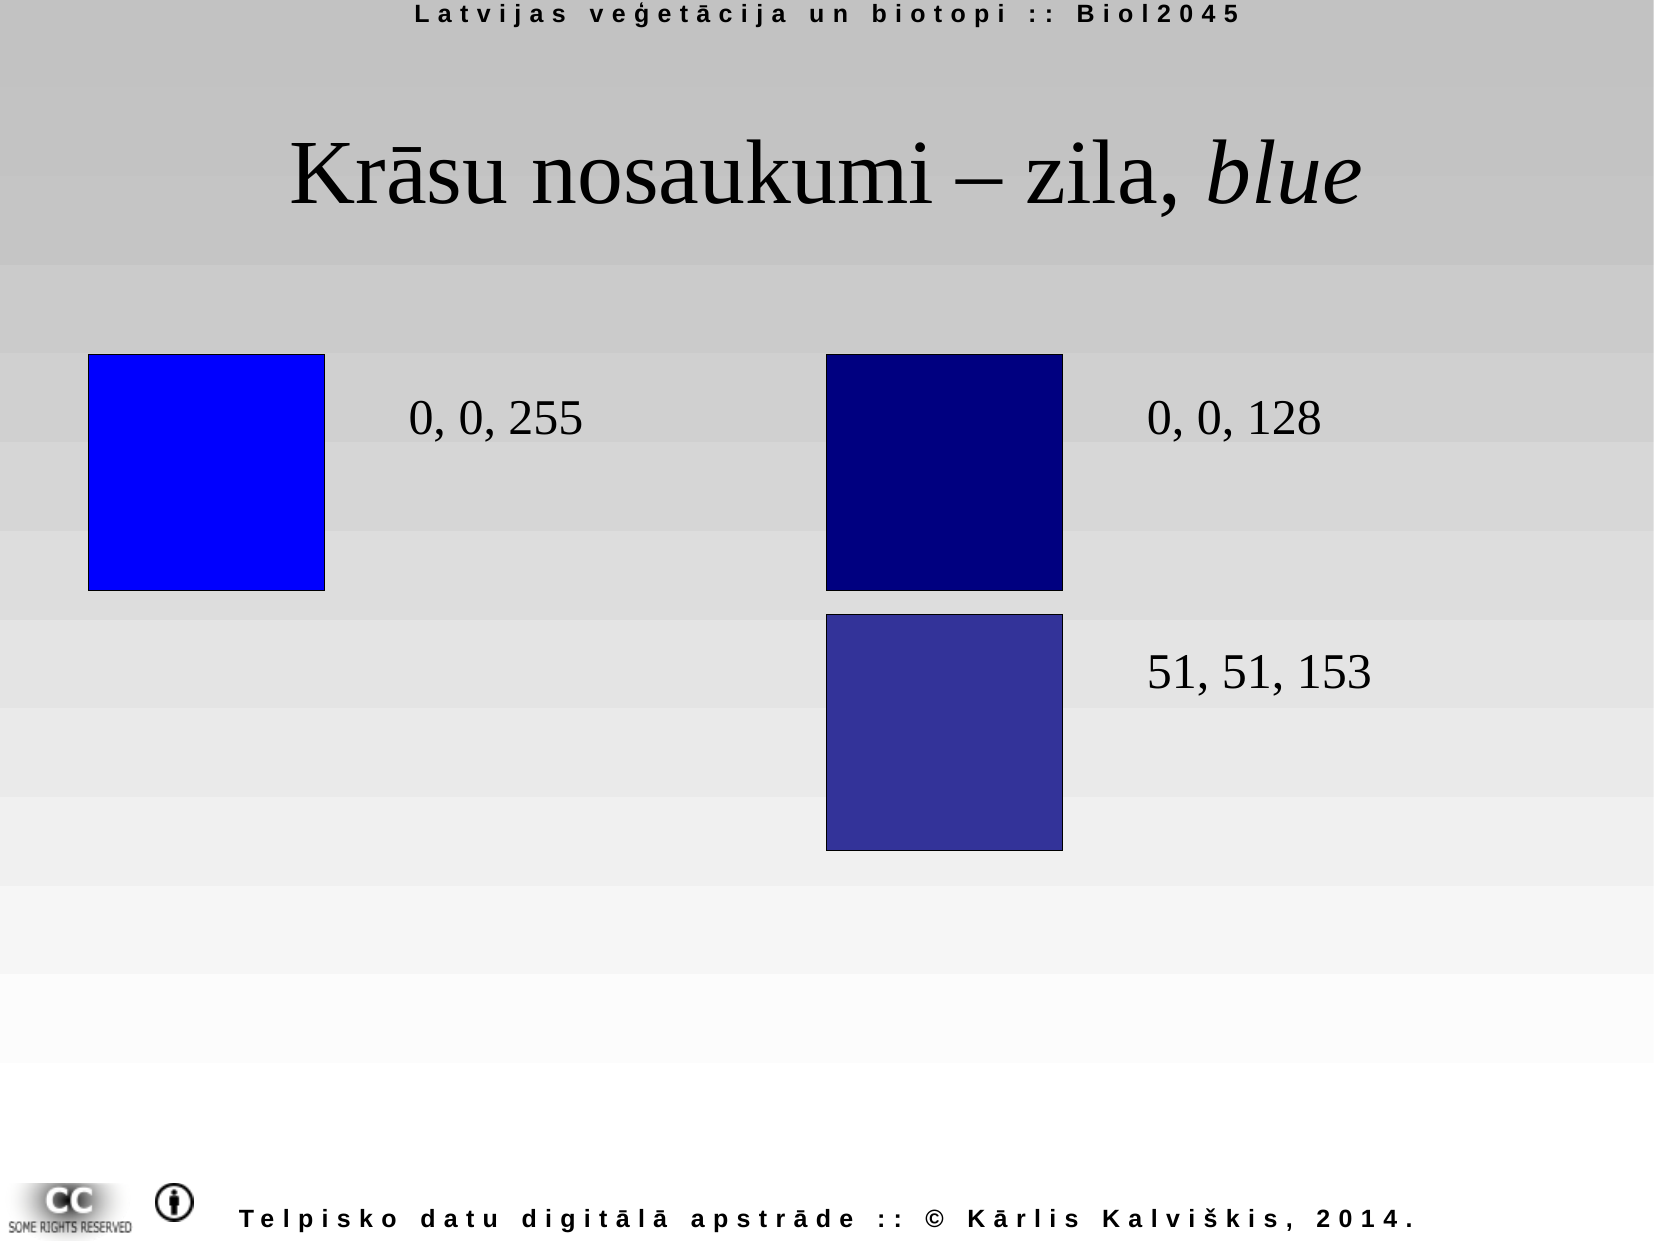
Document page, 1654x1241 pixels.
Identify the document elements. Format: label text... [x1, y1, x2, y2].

title Krāsu nosaukumi – zila, blue [29, 0, 1625, 621]
text_box 0, 0, 128 [1146, 389, 1322, 446]
text_box [826, 354, 1063, 591]
text_box 51, 51, 153 [1146, 643, 1372, 700]
picture [0, 0, 1654, 1241]
text_box [826, 614, 1063, 851]
text_box [88, 354, 325, 591]
text_box 0, 0, 255 [408, 389, 584, 446]
